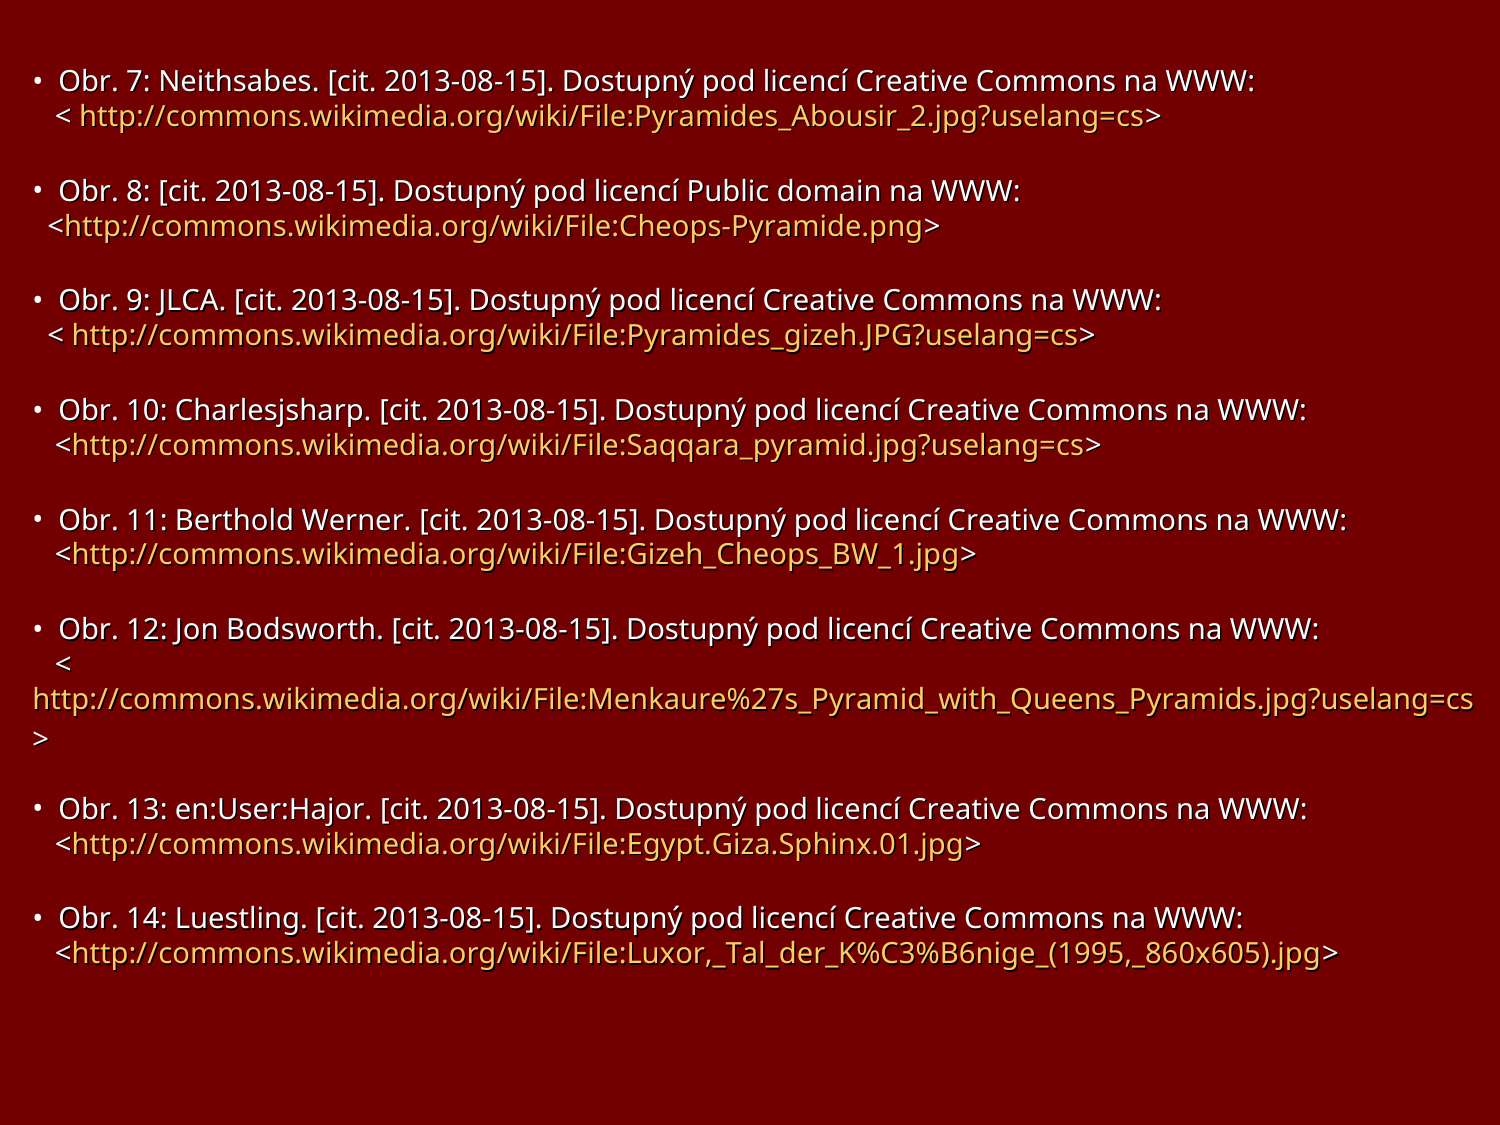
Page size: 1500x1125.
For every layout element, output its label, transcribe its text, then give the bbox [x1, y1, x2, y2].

text_box Obr. 7: Neithsabes. [cit. 2013-08-15]. Dostupný pod licencí Creative Commons na WWW: < http://commons.wikimedia.org/wiki/File:Pyramides_Abousir_2.jpg?uselang=cs> Obr. 8: [cit. 2013-08-15]. Dostupný pod licencí Public domain na WWW: <http://commons.wikimedia.org/wiki/File:Cheops-Pyramide.png> Obr. 9: JLCA. [cit. 2013-08-15]. Dostupný pod licencí Creative Commons na WWW: < http://commons.wikimedia.org/wiki/File:Pyramides_gizeh.JPG?uselang=cs> Obr. 10: Charlesjsharp. [cit. 2013-08-15]. Dostupný pod licencí Creative Commons na WWW: <http://commons.wikimedia.org/wiki/File:Saqqara_pyramid.jpg?uselang=cs> Obr. 11: Berthold Werner. [cit. 2013-08-15]. Dostupný pod licencí Creative Commons na WWW: <http://commons.wikimedia.org/wiki/File:Gizeh_Cheops_BW_1.jpg> Obr. 12: Jon Bodsworth. [cit. 2013-08-15]. Dostupný pod licencí Creative Commons na WWW: <http://commons.wikimedia.org/wiki/File:Menkaure%27s_Pyramid_with_Queens_Pyramids.jpg?uselang=cs> Obr. 13: en:User:Hajor. [cit. 2013-08-15]. Dostupný pod licencí Creative Commons na WWW: <http://commons.wikimedia.org/wiki/File:Egypt.Giza.Sphinx.01.jpg> Obr. 14: Luestling. [cit. 2013-08-15]. Dostupný pod licencí Creative Commons na WWW: <http://commons.wikimedia.org/wiki/File:Luxor,_Tal_der_K%C3%B6nige_(1995,_860x605).jpg> [17, 54, 1500, 1053]
